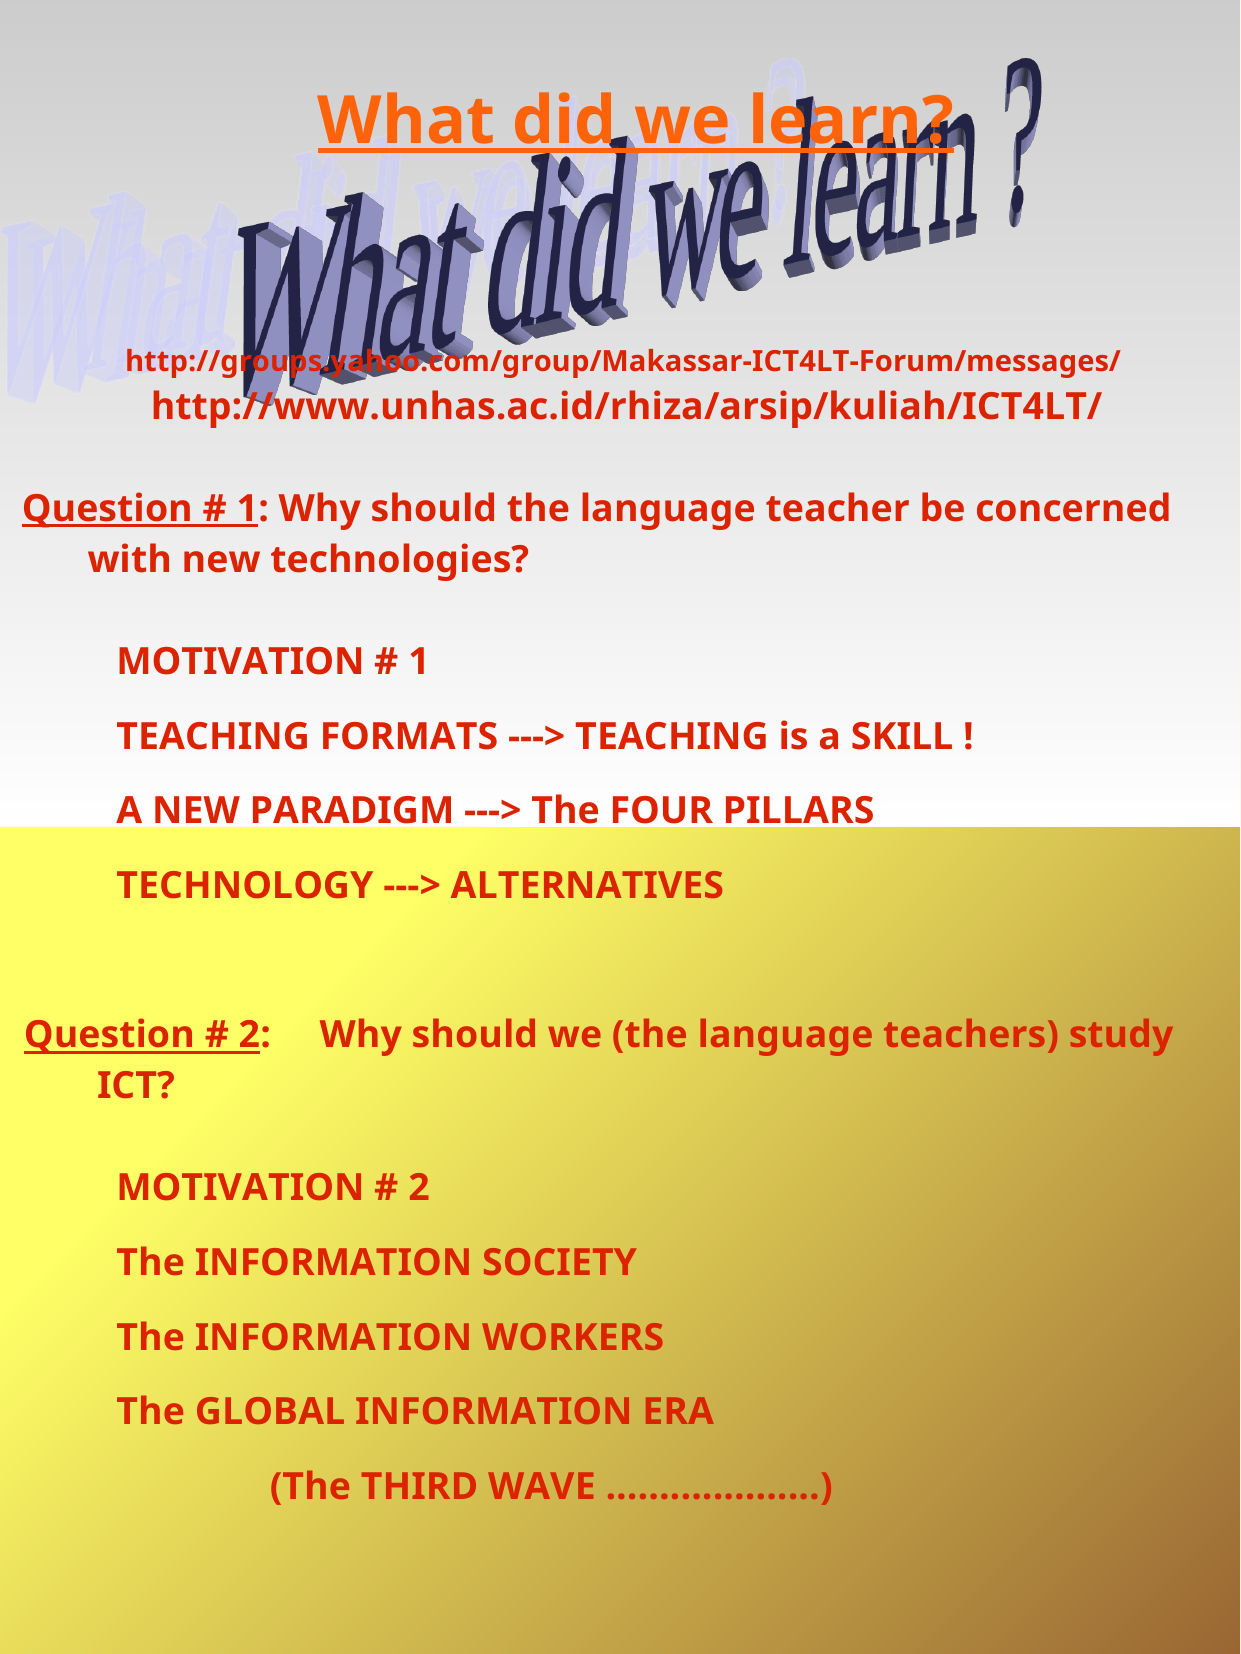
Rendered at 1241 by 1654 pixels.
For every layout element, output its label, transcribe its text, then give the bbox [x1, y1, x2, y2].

list What did we learn? http://groups.yahoo.com/group/Makassar-ICT4LT-Forum/messages/ http://www.unhas.ac.id/rhiza/arsip/kuliah/ICT4LT/ Question # 1: Why should the language teacher be concerned with new technologies? MOTIVATION # 1 TEACHING FORMATS ---> TEACHING is a SKILL ! A NEW PARADIGM ---> The FOUR PILLARS TECHNOLOGY ---> ALTERNATIVES Question # 2: Why should we (the language teachers) study ICT? MOTIVATION # 2 The INFORMATION SOCIETY The INFORMATION WORKERS The GLOBAL INFORMATION ERA (The THIRD WAVE ....................) [7, 42, 1241, 1598]
